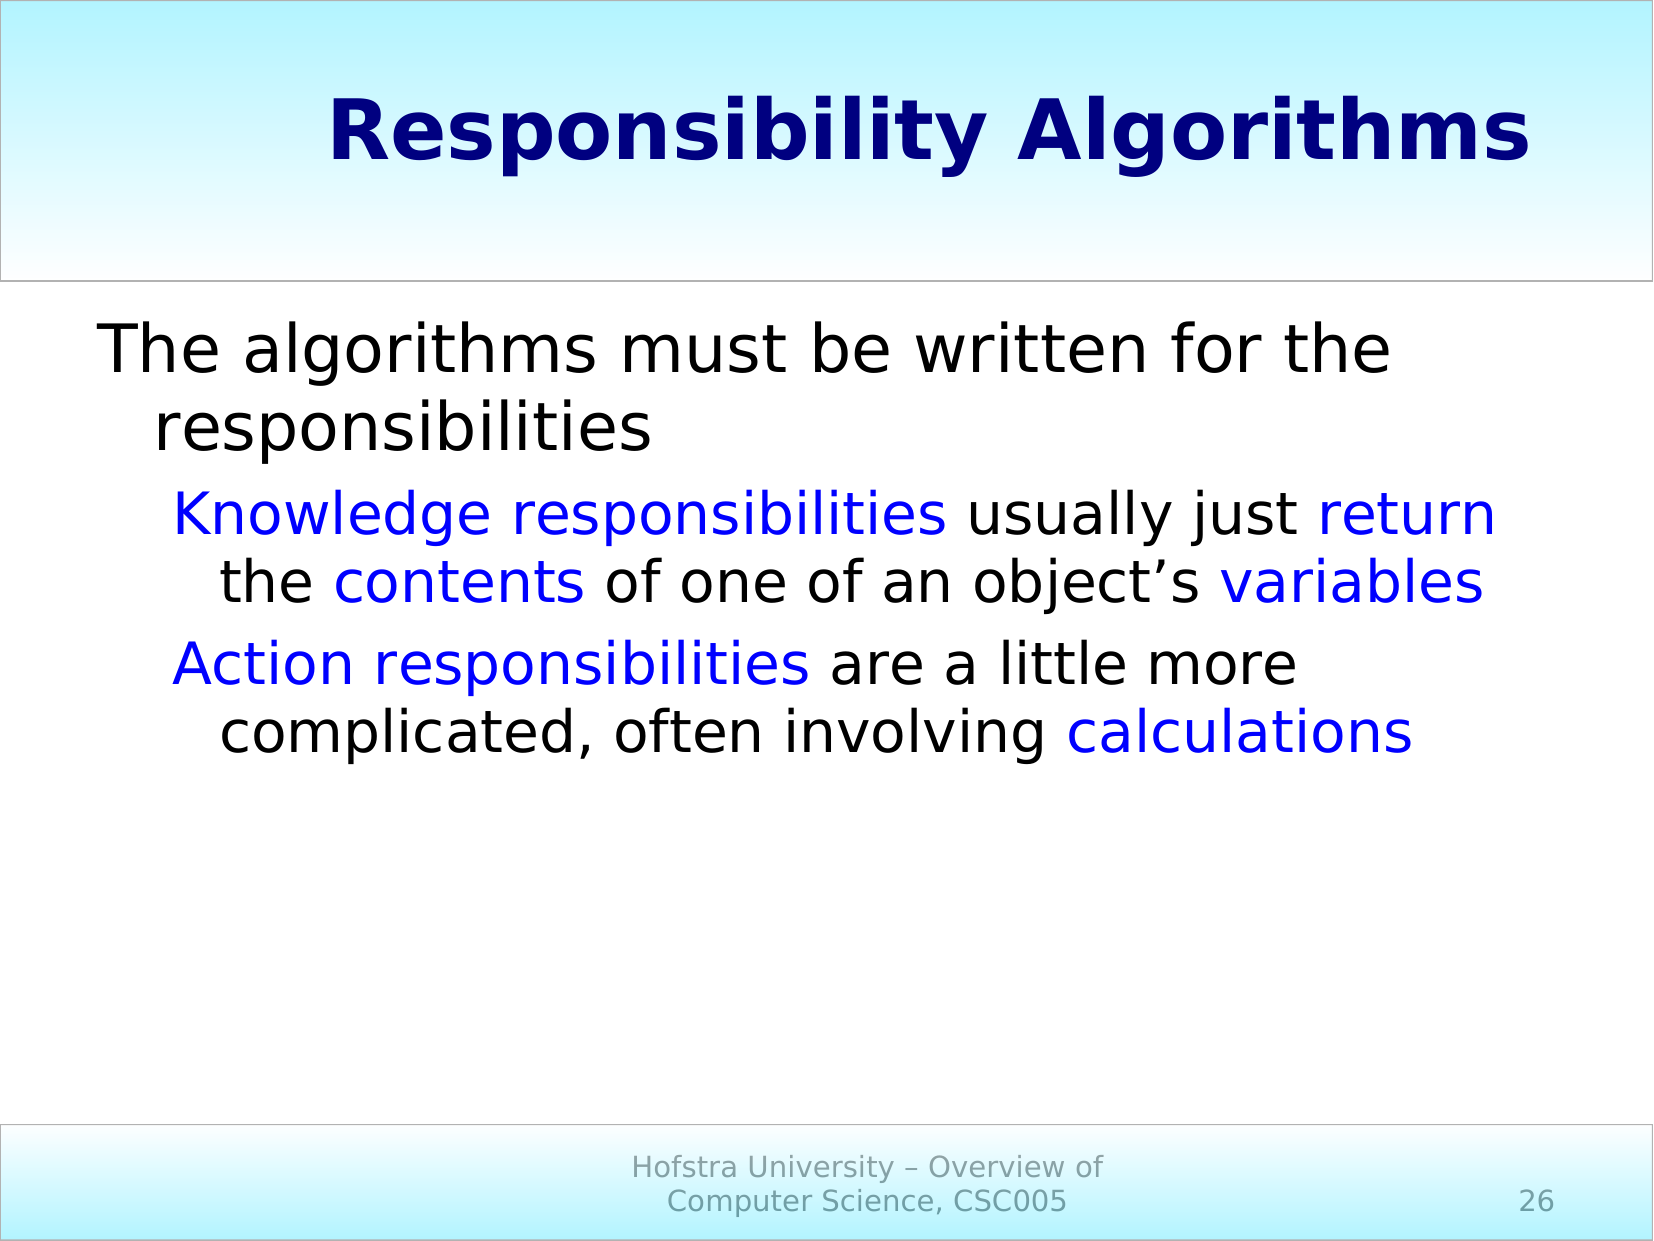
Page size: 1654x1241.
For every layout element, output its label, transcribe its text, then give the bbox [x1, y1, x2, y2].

title Responsibility Algorithms [247, 27, 1612, 235]
list The algorithms must be written for the responsibilities Knowledge responsibilities usually just return the contents of one of an object’s variables Action responsibilities are a little more complicated, often involving calculations [82, 303, 1571, 1131]
